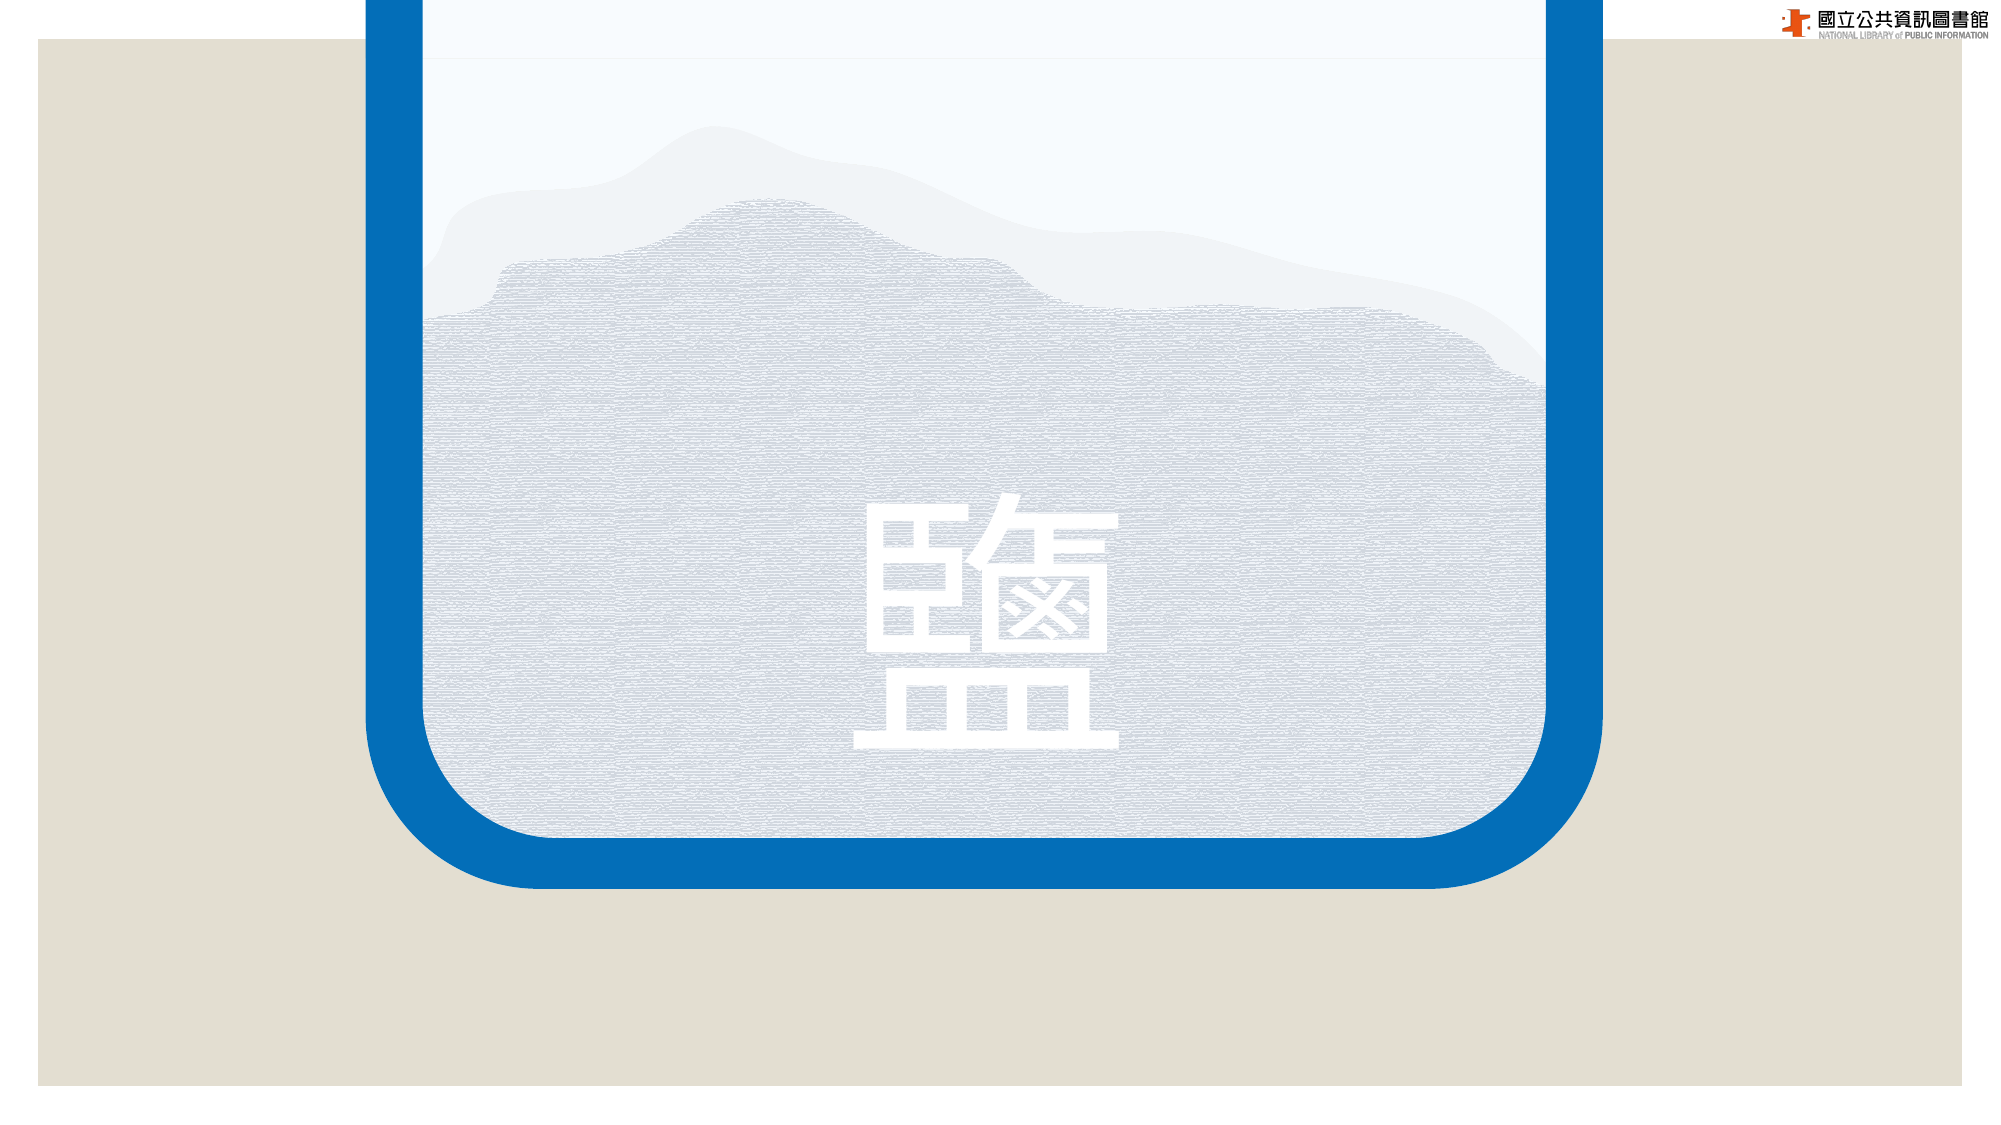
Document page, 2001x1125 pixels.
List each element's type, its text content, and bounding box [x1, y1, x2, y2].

text_box 鹽 [825, 439, 1147, 803]
picture [241, 0, 1730, 1016]
